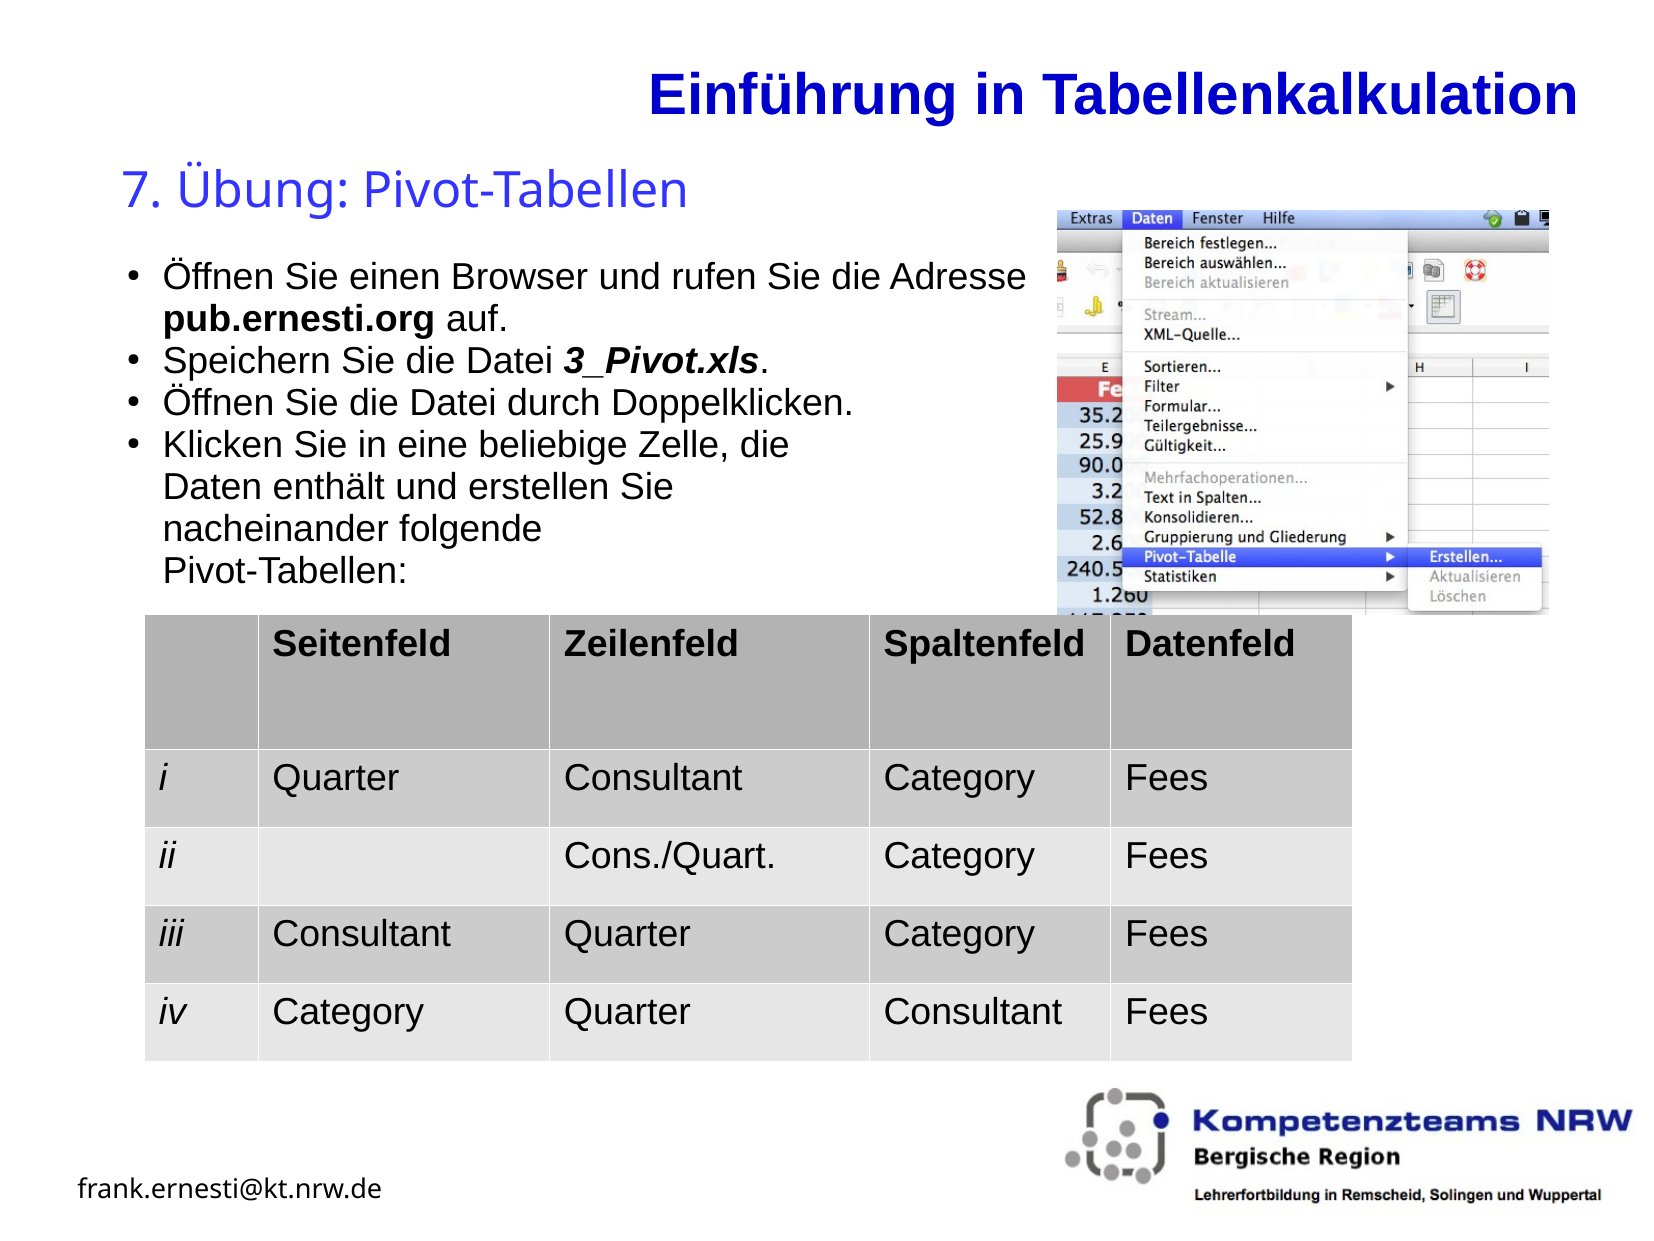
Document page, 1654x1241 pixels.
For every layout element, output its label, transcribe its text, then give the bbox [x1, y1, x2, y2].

table_cell Fees [1111, 750, 1352, 827]
table_cell Fees [1111, 906, 1352, 983]
table_cell Category [870, 828, 1110, 905]
table_cell i [145, 750, 258, 827]
table_header Spaltenfeld [870, 615, 1110, 749]
table_cell Category [870, 906, 1110, 983]
table_cell Fees [1111, 828, 1352, 905]
table_cell iv [145, 984, 258, 1061]
table_cell Category [259, 984, 549, 1061]
table_header Datenfeld [1111, 615, 1352, 749]
picture [1057, 210, 1549, 615]
table_header Einführung in Tabellenkalkulation [402, 55, 1594, 135]
table_header [95, 55, 401, 135]
table_cell Consultant [259, 906, 549, 983]
table_header [145, 615, 258, 749]
table_header Zeilenfeld [550, 615, 869, 749]
table_cell Category [870, 750, 1110, 827]
text_box frank.ernesti@kt.nrw.de [62, 1162, 378, 1205]
table_cell ii [145, 828, 258, 905]
table_cell Quarter [550, 906, 869, 983]
table_cell Consultant [870, 984, 1110, 1061]
picture [1037, 1074, 1642, 1225]
table_header Seitenfeld [259, 615, 549, 749]
table_cell [259, 828, 549, 905]
text_box 7. Übung: Pivot-Tabellen [106, 146, 681, 218]
table_cell Fees [1111, 984, 1352, 1061]
table_cell Cons./Quart. [550, 828, 869, 905]
table_cell iii [145, 906, 258, 983]
table_cell Quarter [550, 984, 869, 1061]
text_box Öffnen Sie einen Browser und rufen Sie die Adresse pub.ernesti.org auf. Speichern Sie die Datei 3_Pivot.xls. Öffnen Sie die Datei durch Doppelklicken. Klicken Sie in eine beliebige Zelle, die Daten enthält und erstellen Sie nacheinander folgende Pivot-Tabellen: [112, 248, 1055, 599]
table_cell Quarter [259, 750, 549, 827]
table_cell Consultant [550, 750, 869, 827]
